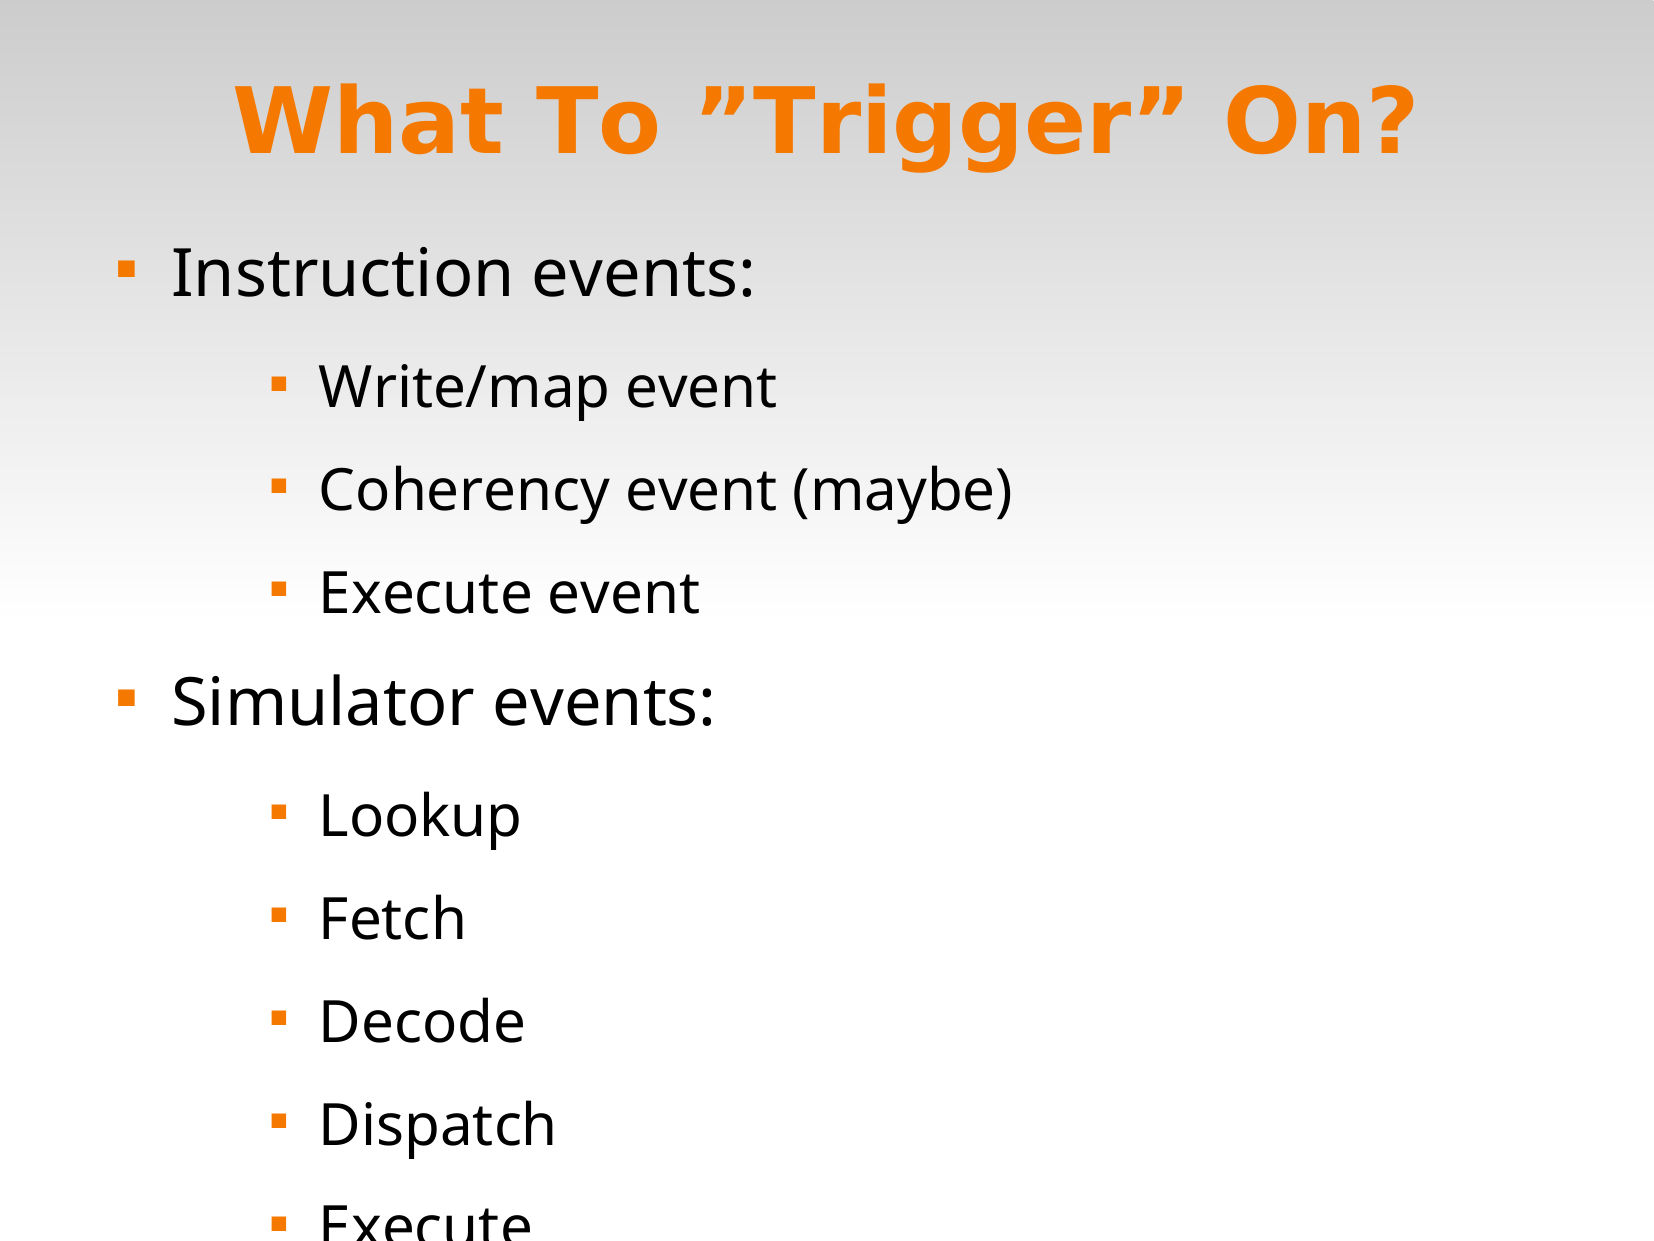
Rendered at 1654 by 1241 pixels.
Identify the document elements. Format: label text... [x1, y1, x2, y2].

title What To ”Trigger” On? [82, 56, 1571, 188]
list Instruction events: Write/map event Coherency event (maybe) Execute event Simulator events: Lookup Fetch Decode Dispatch Execute [82, 225, 1571, 1170]
